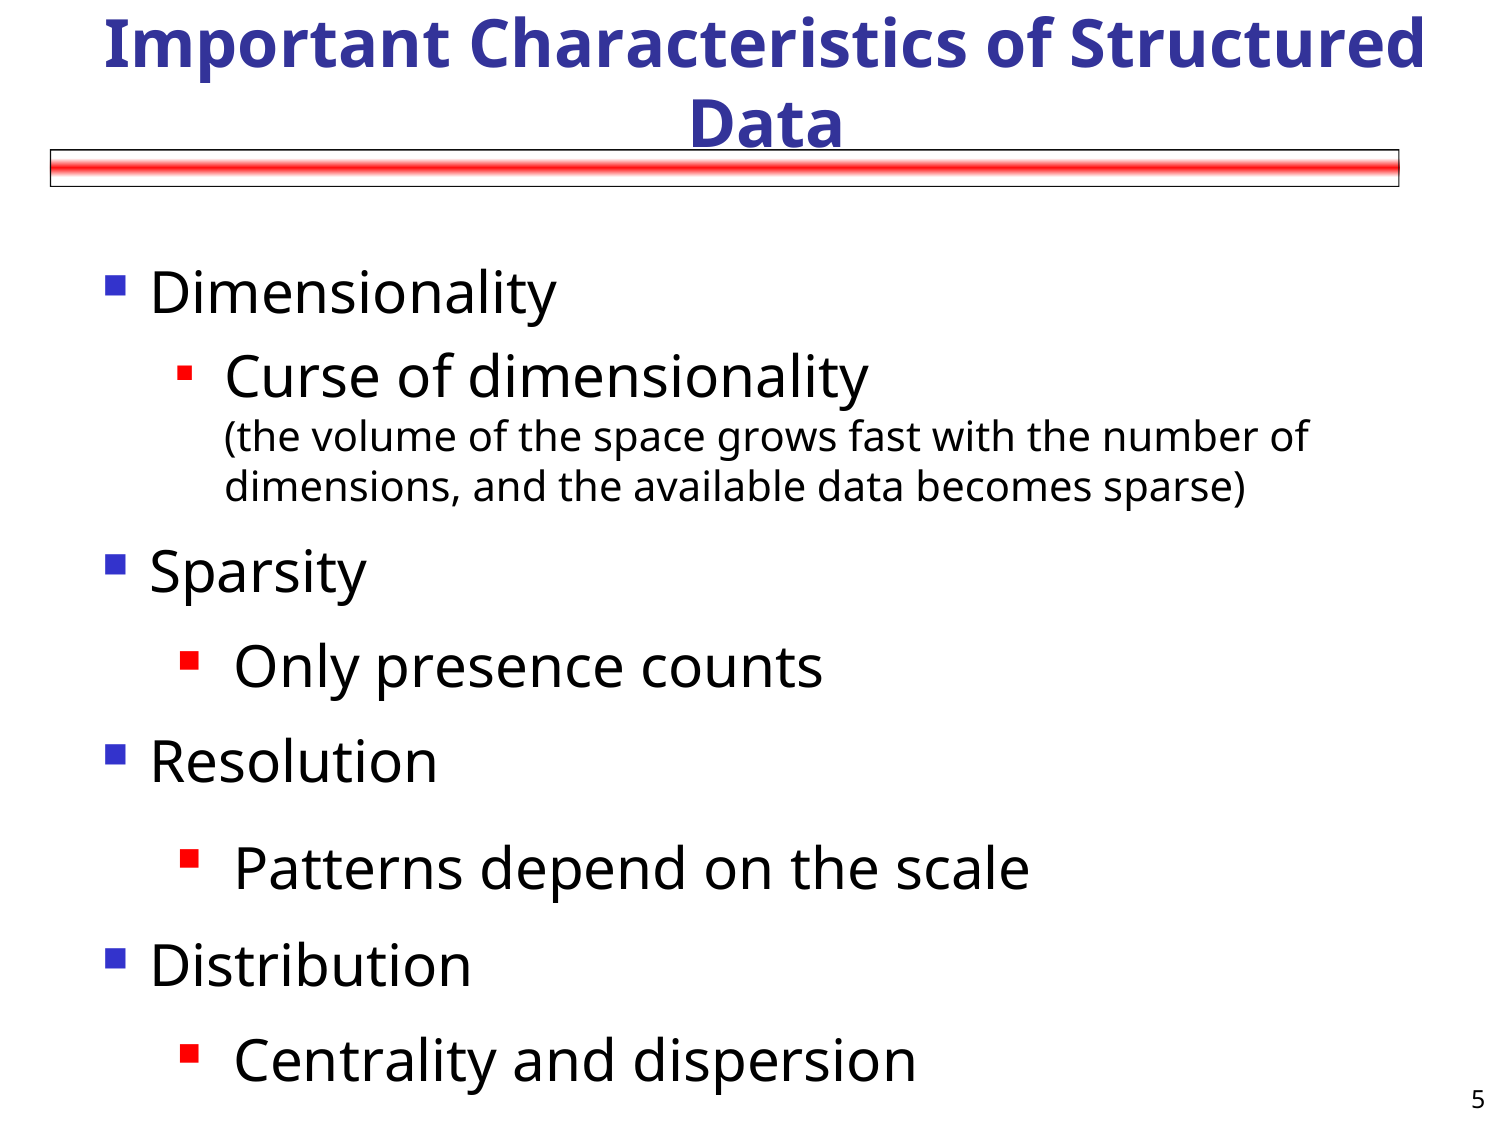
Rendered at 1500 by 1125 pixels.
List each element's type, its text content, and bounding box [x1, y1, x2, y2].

title Important Characteristics of Structured Data [62, 0, 1471, 169]
text_box <number> [1187, 1062, 1500, 1125]
list Dimensionality Curse of dimensionality (the volume of the space grows fast with the number of dimensions, and the available data becomes sparse) Sparsity Only presence counts Resolution Patterns depend on the scale Distribution Centrality and dispersion [87, 237, 1403, 1091]
